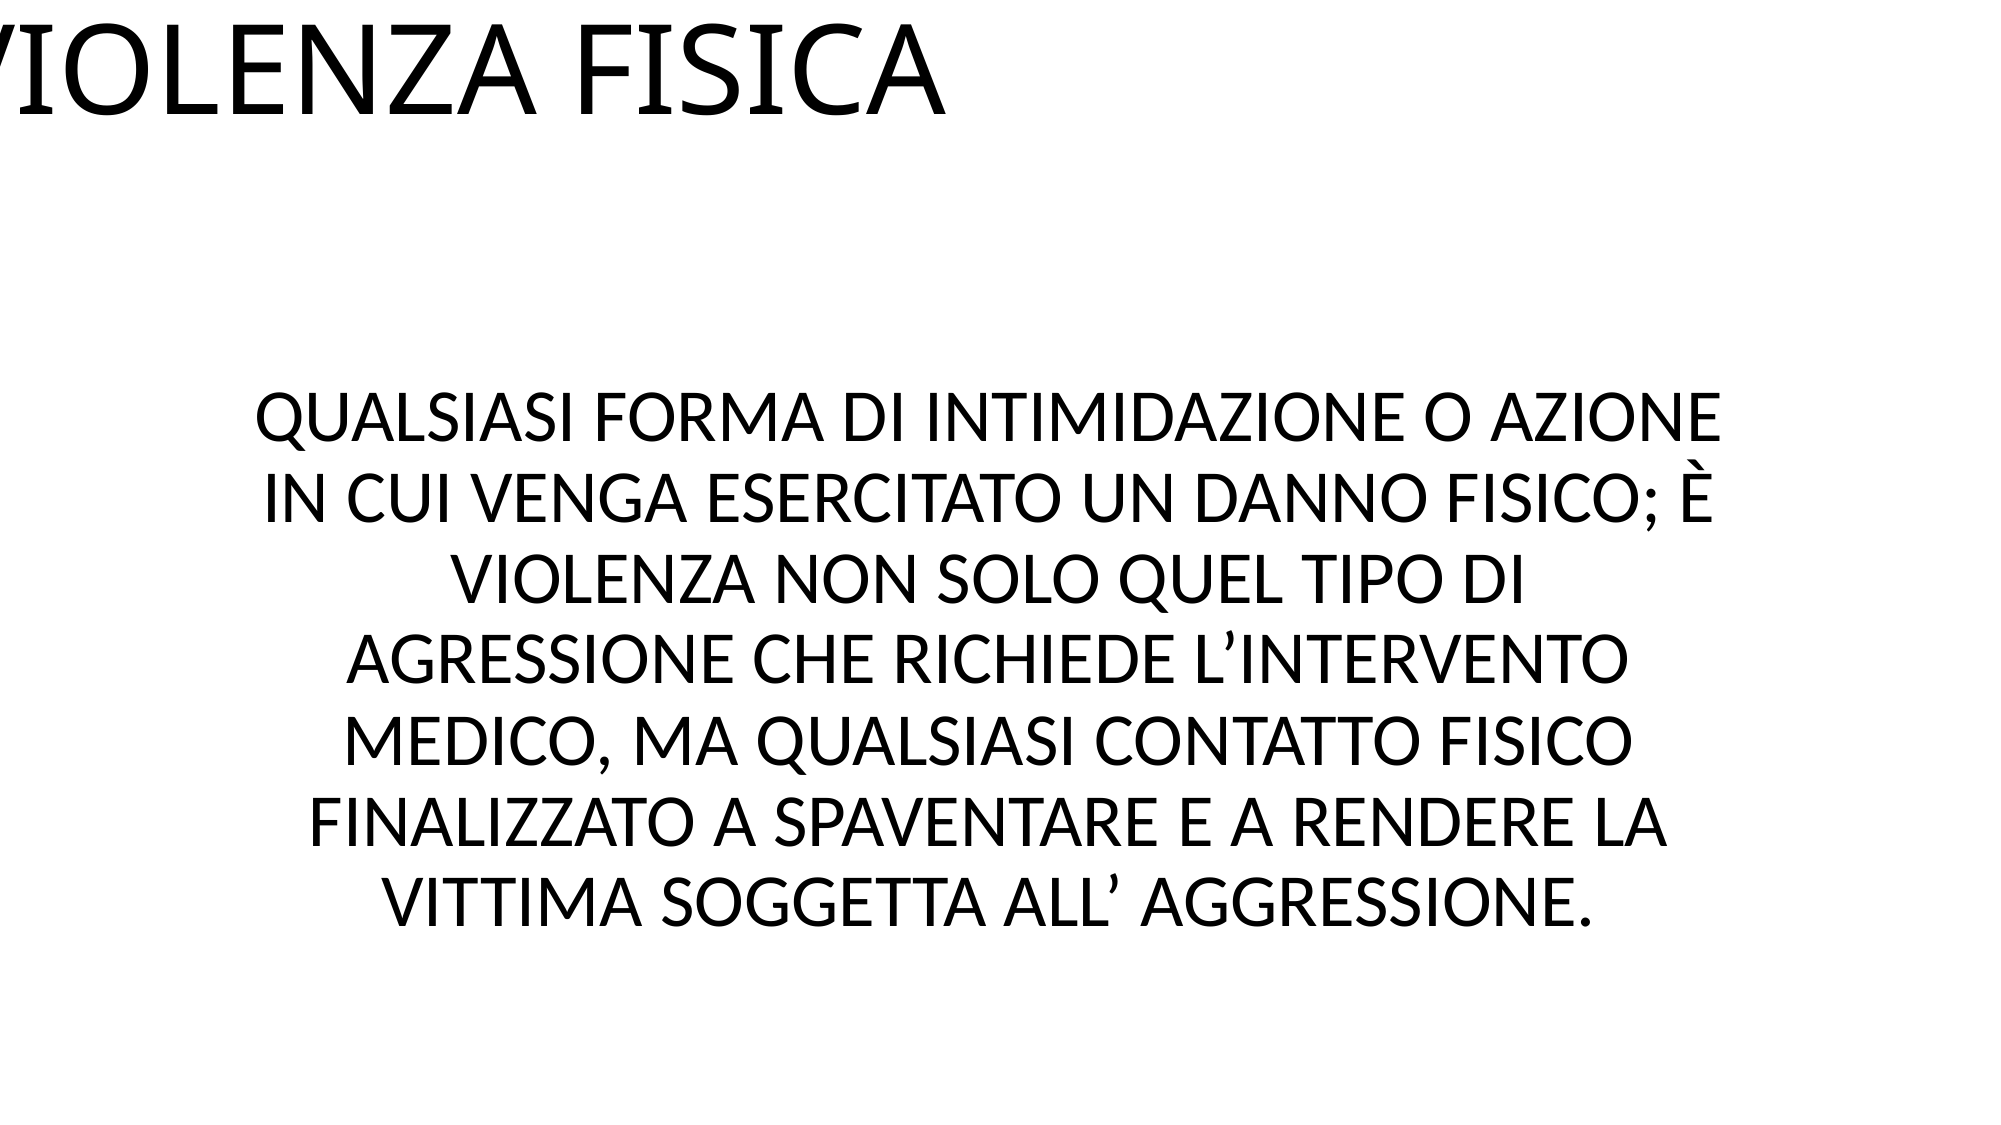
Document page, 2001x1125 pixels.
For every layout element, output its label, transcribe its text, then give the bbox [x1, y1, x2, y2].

title VIOLENZA FISICA [0, 0, 1195, 299]
subtitle QUALSIASI FORMA DI INTIMIDAZIONE O AZIONE IN CUI VENGA ESERCITATO UN DANNO FISICO; È VIOLENZA NON SOLO QUEL TIPO DI AGRESSIONE CHE RICHIEDE L’INTERVENTO MEDICO, MA QUALSIASI CONTATTO FISICO FINALIZZATO A SPAVENTARE E A RENDERE LA VITTIMA SOGGETTA ALL’ AGGRESSIONE. [239, 368, 1740, 641]
